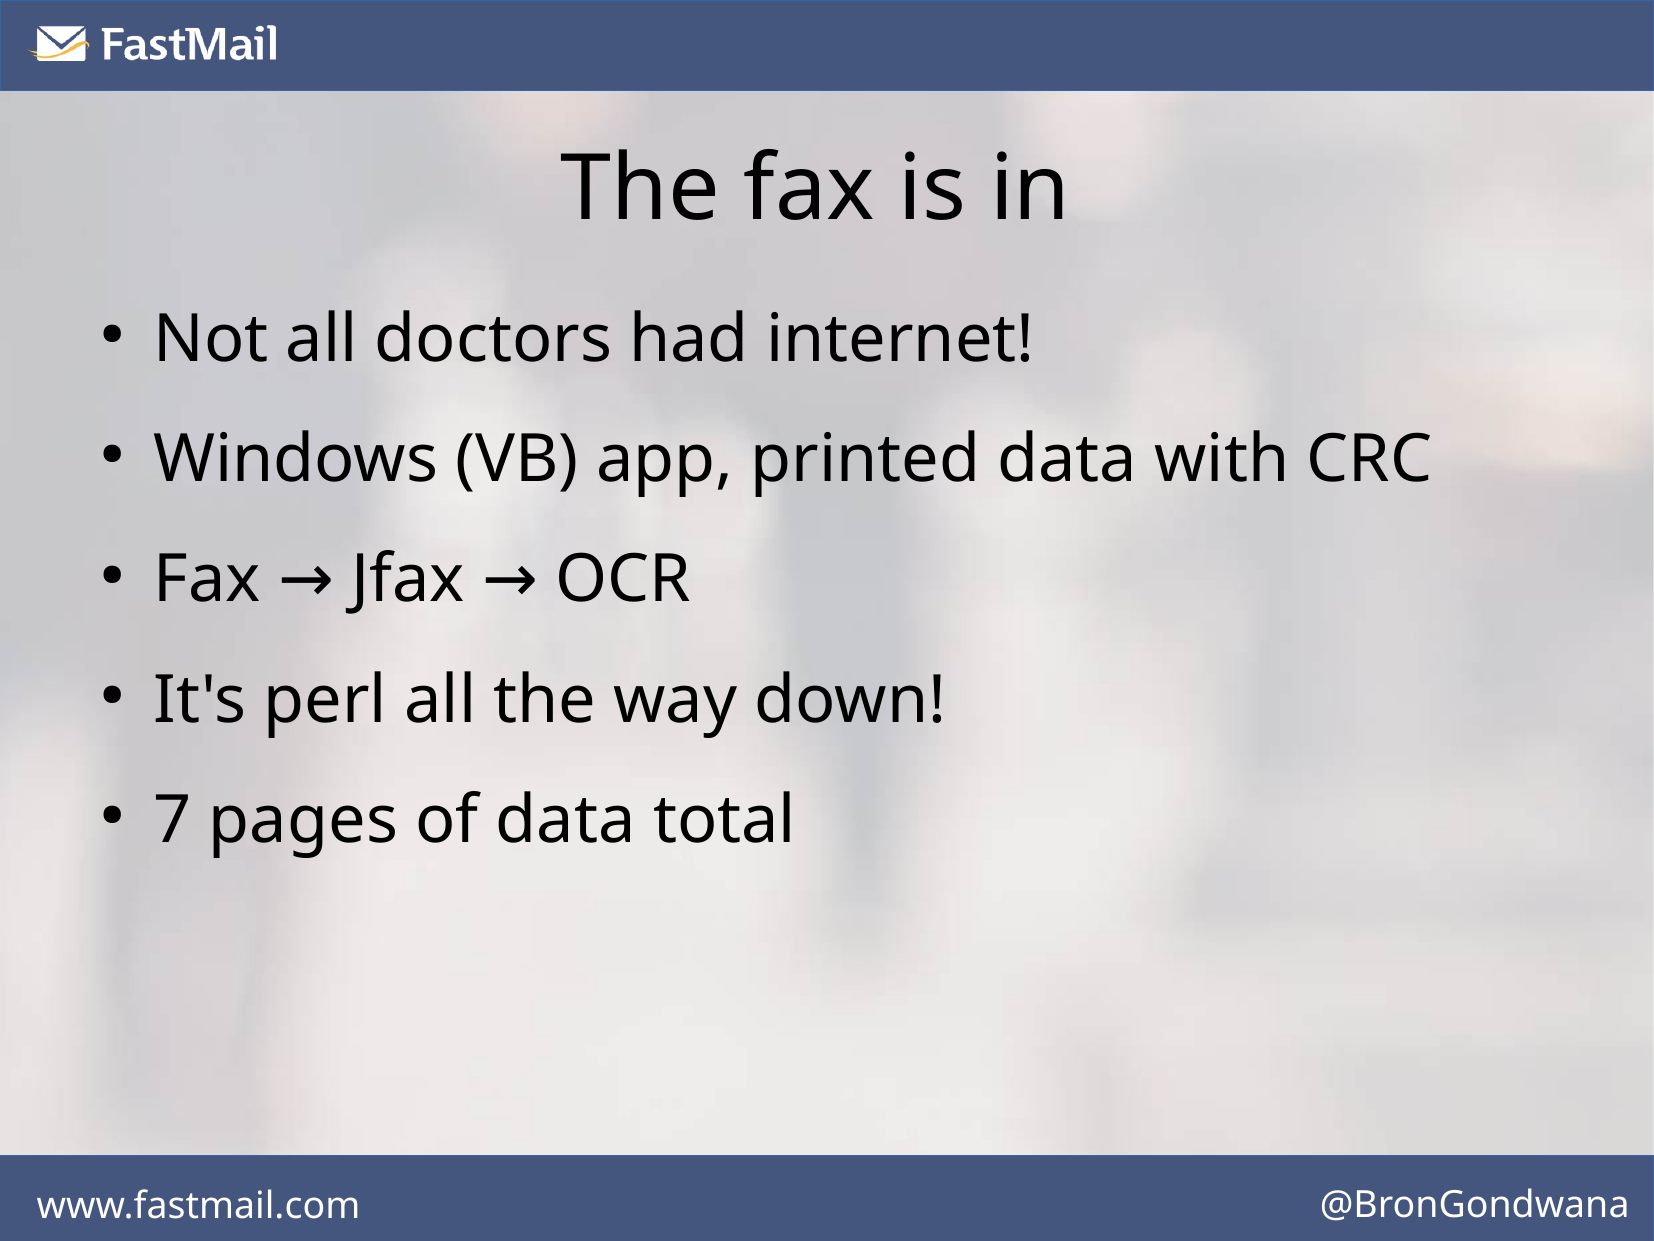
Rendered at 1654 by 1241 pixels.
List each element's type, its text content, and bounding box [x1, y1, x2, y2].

picture [26, 8, 302, 78]
title The fax is in [71, 101, 1561, 267]
list Not all doctors had internet! Windows (VB) app, printed data with CRC Fax → Jfax → OCR It's perl all the way down! 7 pages of data total [82, 290, 1571, 1010]
picture [0, 91, 1654, 1155]
